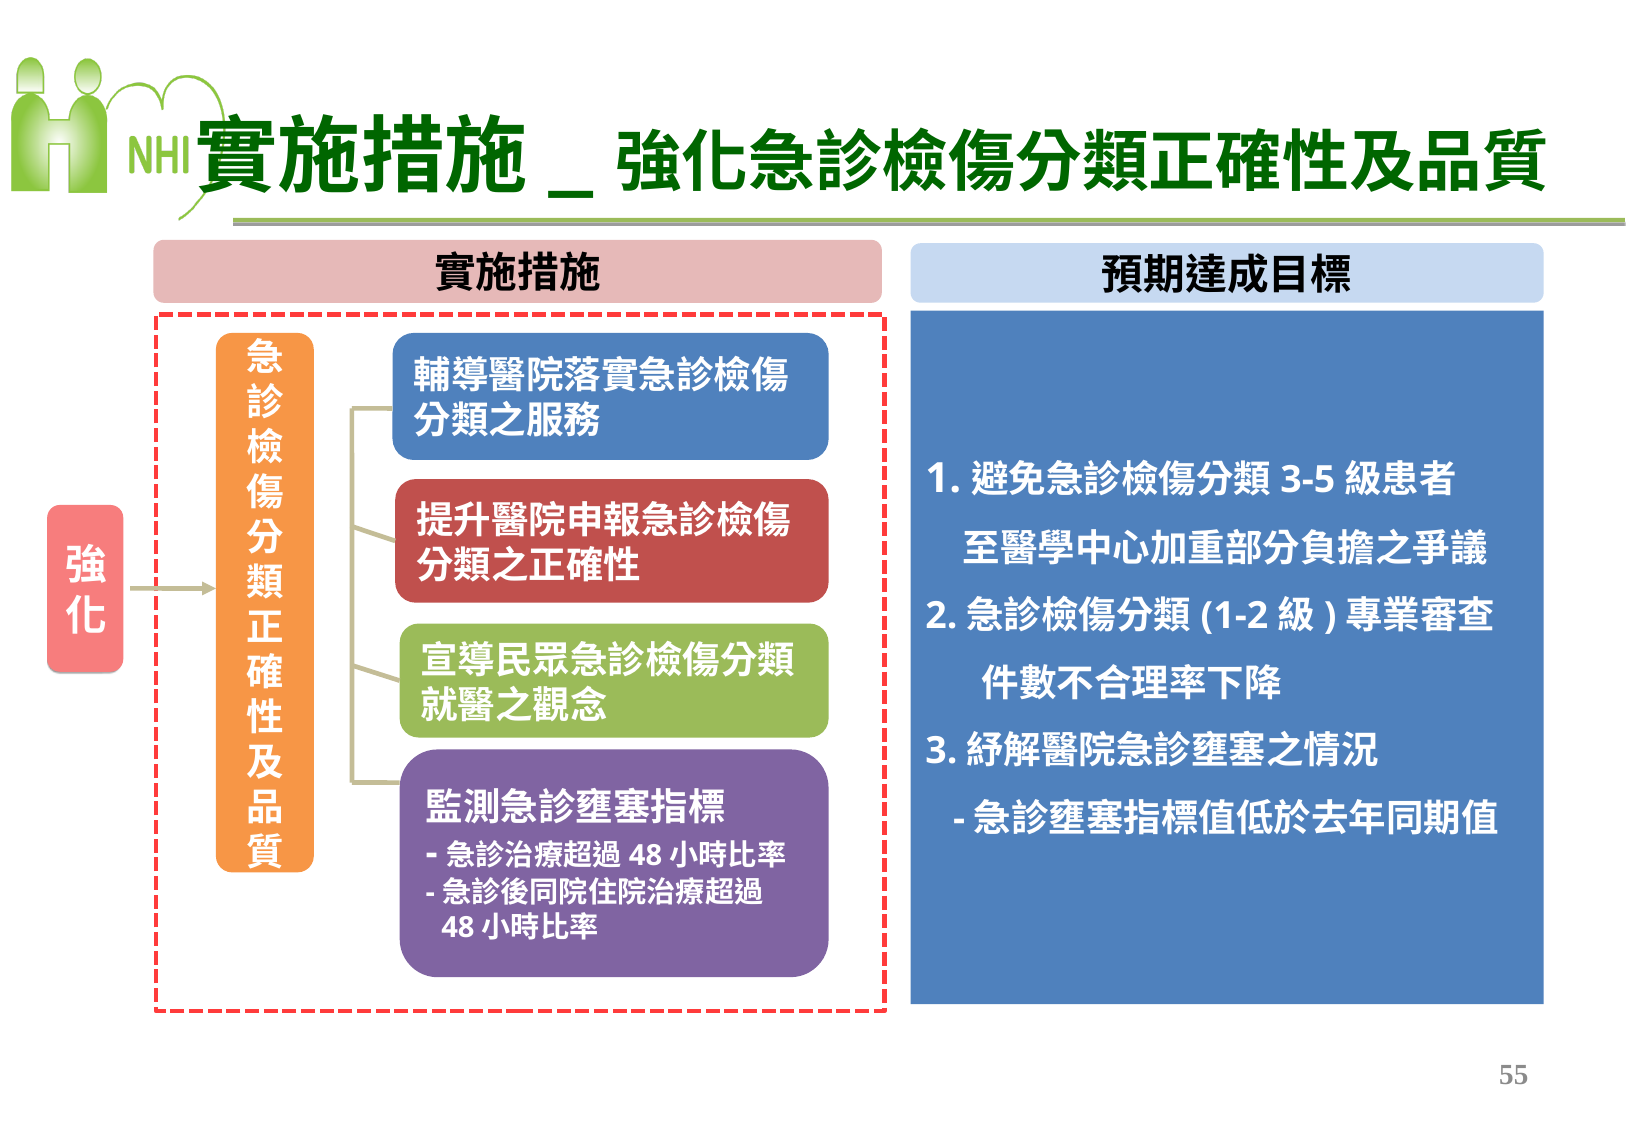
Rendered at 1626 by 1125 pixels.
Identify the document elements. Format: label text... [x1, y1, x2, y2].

text_box 1.避免急診檢傷分類3-5級患者 至醫學中心加重部分負擔之爭議 2.急診檢傷分類(1-2級)專業審查 件數不合理率下降 3.紓解醫院急診壅塞之情況 -急診壅塞指標值低於去年同期值 [910, 310, 1544, 1005]
text_box 急診檢傷分類正確性及品質 [215, 332, 314, 873]
slide_number <編號> [1164, 1042, 1544, 1103]
text_box 宣導民眾急診檢傷分類就醫之觀念 [399, 623, 829, 738]
picture [0, 42, 233, 233]
text_box 實施措施 [153, 239, 882, 303]
text_box 提升醫院申報急診檢傷分類之正確性 [395, 479, 829, 603]
text_box 預期達成目標 [910, 243, 1544, 303]
text_box 輔導醫院落實急診檢傷分類之服務 [392, 332, 829, 460]
text_box 強化 [47, 504, 124, 672]
text_box 監測急診壅塞指標 -急診治療超過48小時比率 -急診後同院住院治療超過48小時比率 [399, 749, 829, 978]
list 實施措施_強化急診檢傷分類正確性及品質 [152, 94, 1593, 209]
